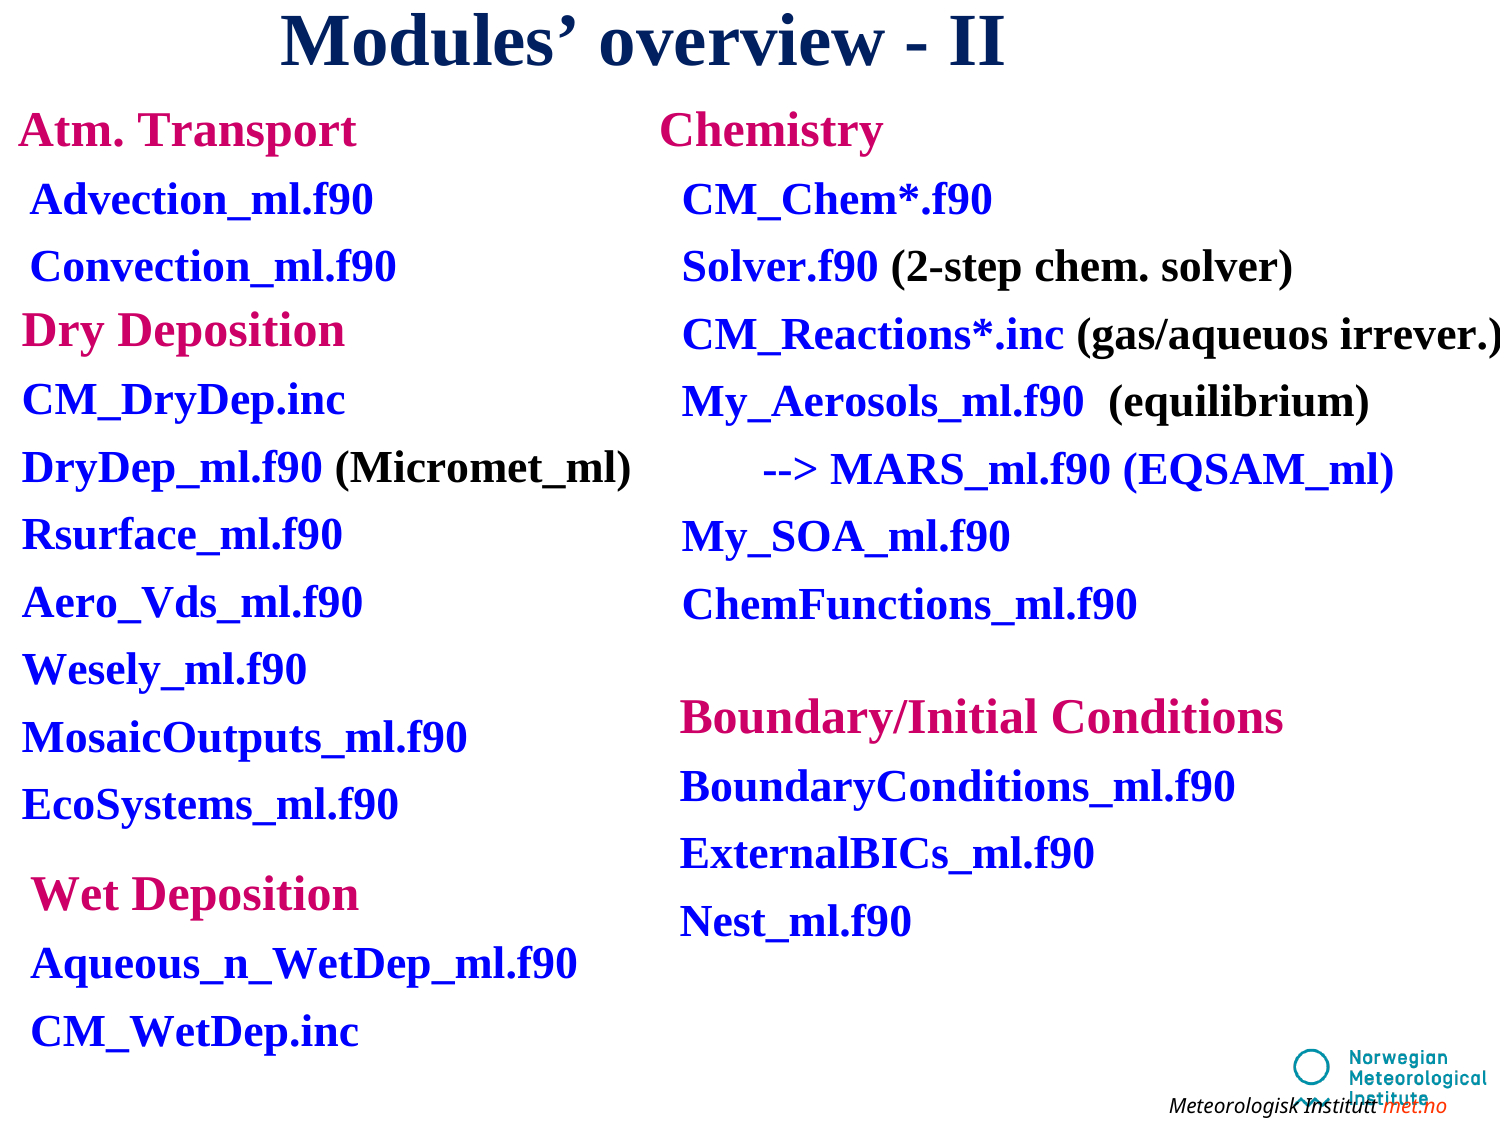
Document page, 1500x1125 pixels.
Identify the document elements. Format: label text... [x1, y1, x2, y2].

text_box Wet Deposition Aqueous_n_WetDep_ml.f90 CM_WetDep.inc [15, 852, 594, 1063]
picture [1281, 1035, 1495, 1118]
text_box Dry Deposition CM_DryDep.inc DryDep_ml.f90 (Micromet_ml) Rsurface_ml.f90 Aero_Vds_ml.f90 Wesely_ml.f90 MosaicOutputs_ml.f90 EcoSystems_ml.f90 [6, 289, 647, 837]
text_box Boundary/Initial Conditions BoundaryConditions_ml.f90 ExternalBICs_ml.f90 Nest_ml.f90 [664, 675, 1300, 954]
text_box Modules’ overview - II [265, 0, 1359, 89]
text_box Meteorologisk Institutt met.no [1099, 1084, 1463, 1125]
text_box Chemistry CM_Chem*.f90 Solver.f90 (2-step chem. solver) CM_Reactions*.inc (gas/aqueuos irrever.) My_Aerosols_ml.f90 (equilibrium) --> MARS_ml.f90 (EQSAM_ml) My_SOA_ml.f90 ChemFunctions_ml.f90 [643, 88, 1500, 637]
text_box Atm. Transport Advection_ml.f90 Convection_ml.f90 [3, 88, 502, 299]
